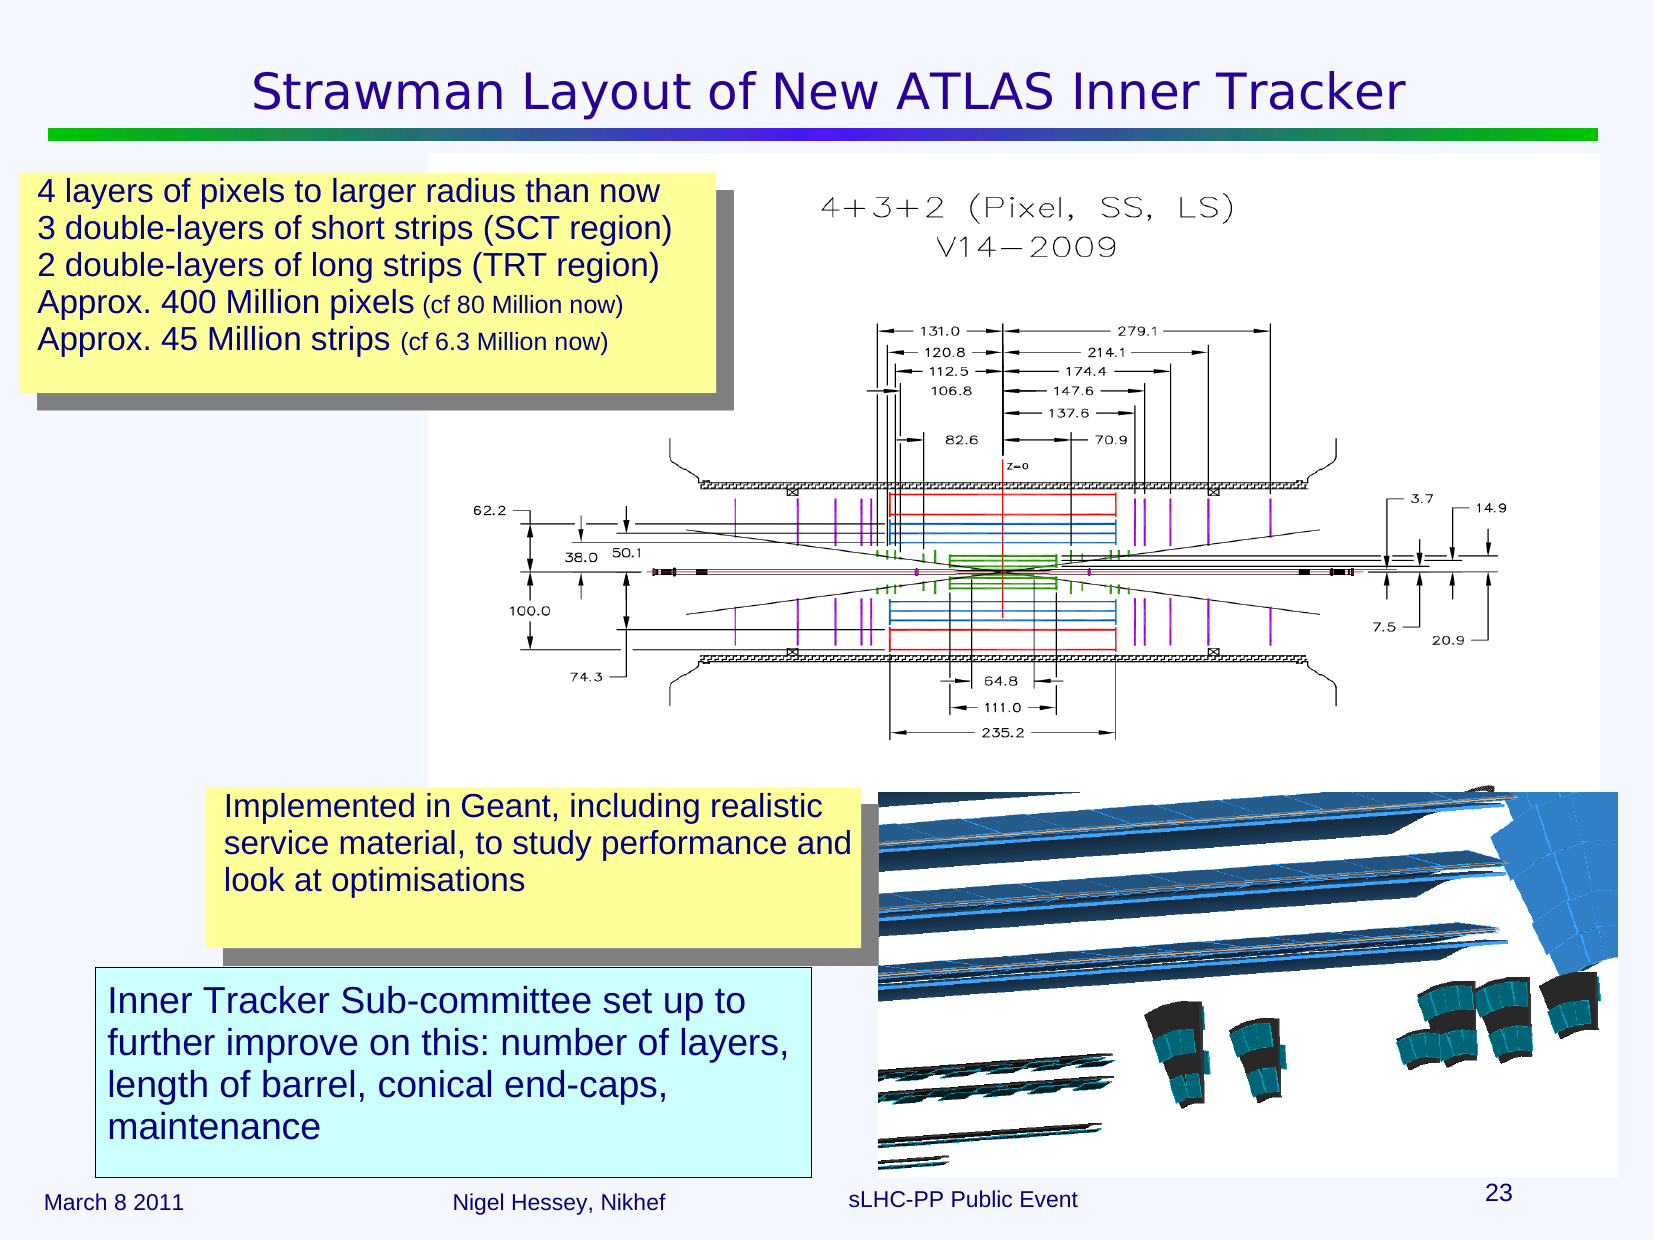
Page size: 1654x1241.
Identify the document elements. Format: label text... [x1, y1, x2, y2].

text_box Implemented in Geant, including realistic service material, to study performance and look at optimisations [206, 787, 862, 949]
picture [1563, 128, 1598, 141]
text_box 4 layers of pixels to larger radius than now 3 double-layers of short strips (SCT region) 2 double-layers of long strips (TRT region) Approx. 400 Million pixels (cf 80 Million now) Approx. 45 Million strips (cf 6.3 Million now) [19, 172, 717, 393]
picture [48, 128, 95, 141]
text_box Inner Tracker Sub-committee set up to further improve on this: number of layers, length of barrel, conical end-caps, maintenance [95, 967, 812, 1178]
picture [428, 153, 1618, 1177]
title Strawman Layout of New ATLAS Inner Tracker [95, 37, 1563, 146]
